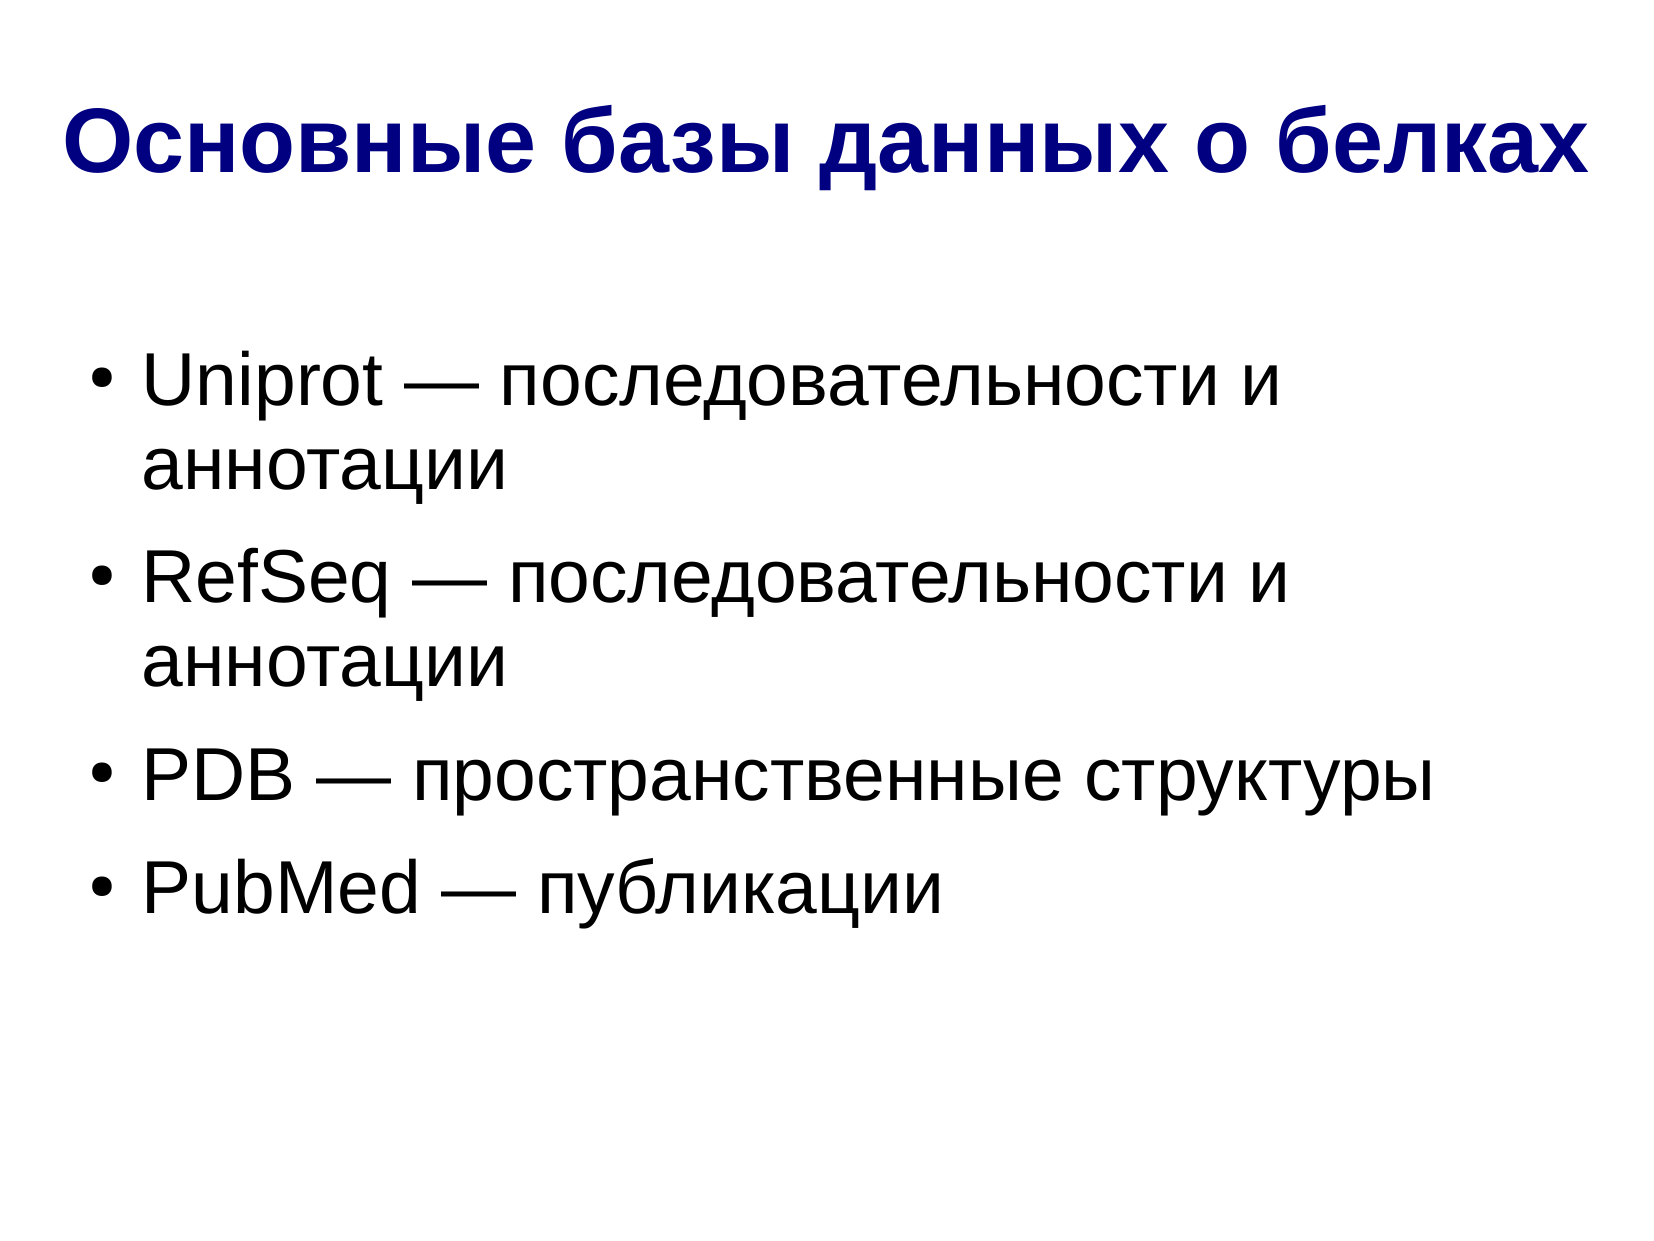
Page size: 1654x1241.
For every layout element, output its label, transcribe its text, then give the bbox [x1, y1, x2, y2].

list Uniprot — последовательности и аннотации RefSeq — последовательности и аннотации PDB — пространственные структуры PubMed — публикации [70, 337, 1595, 1057]
title Основные базы данных о белках [47, 37, 1607, 245]
